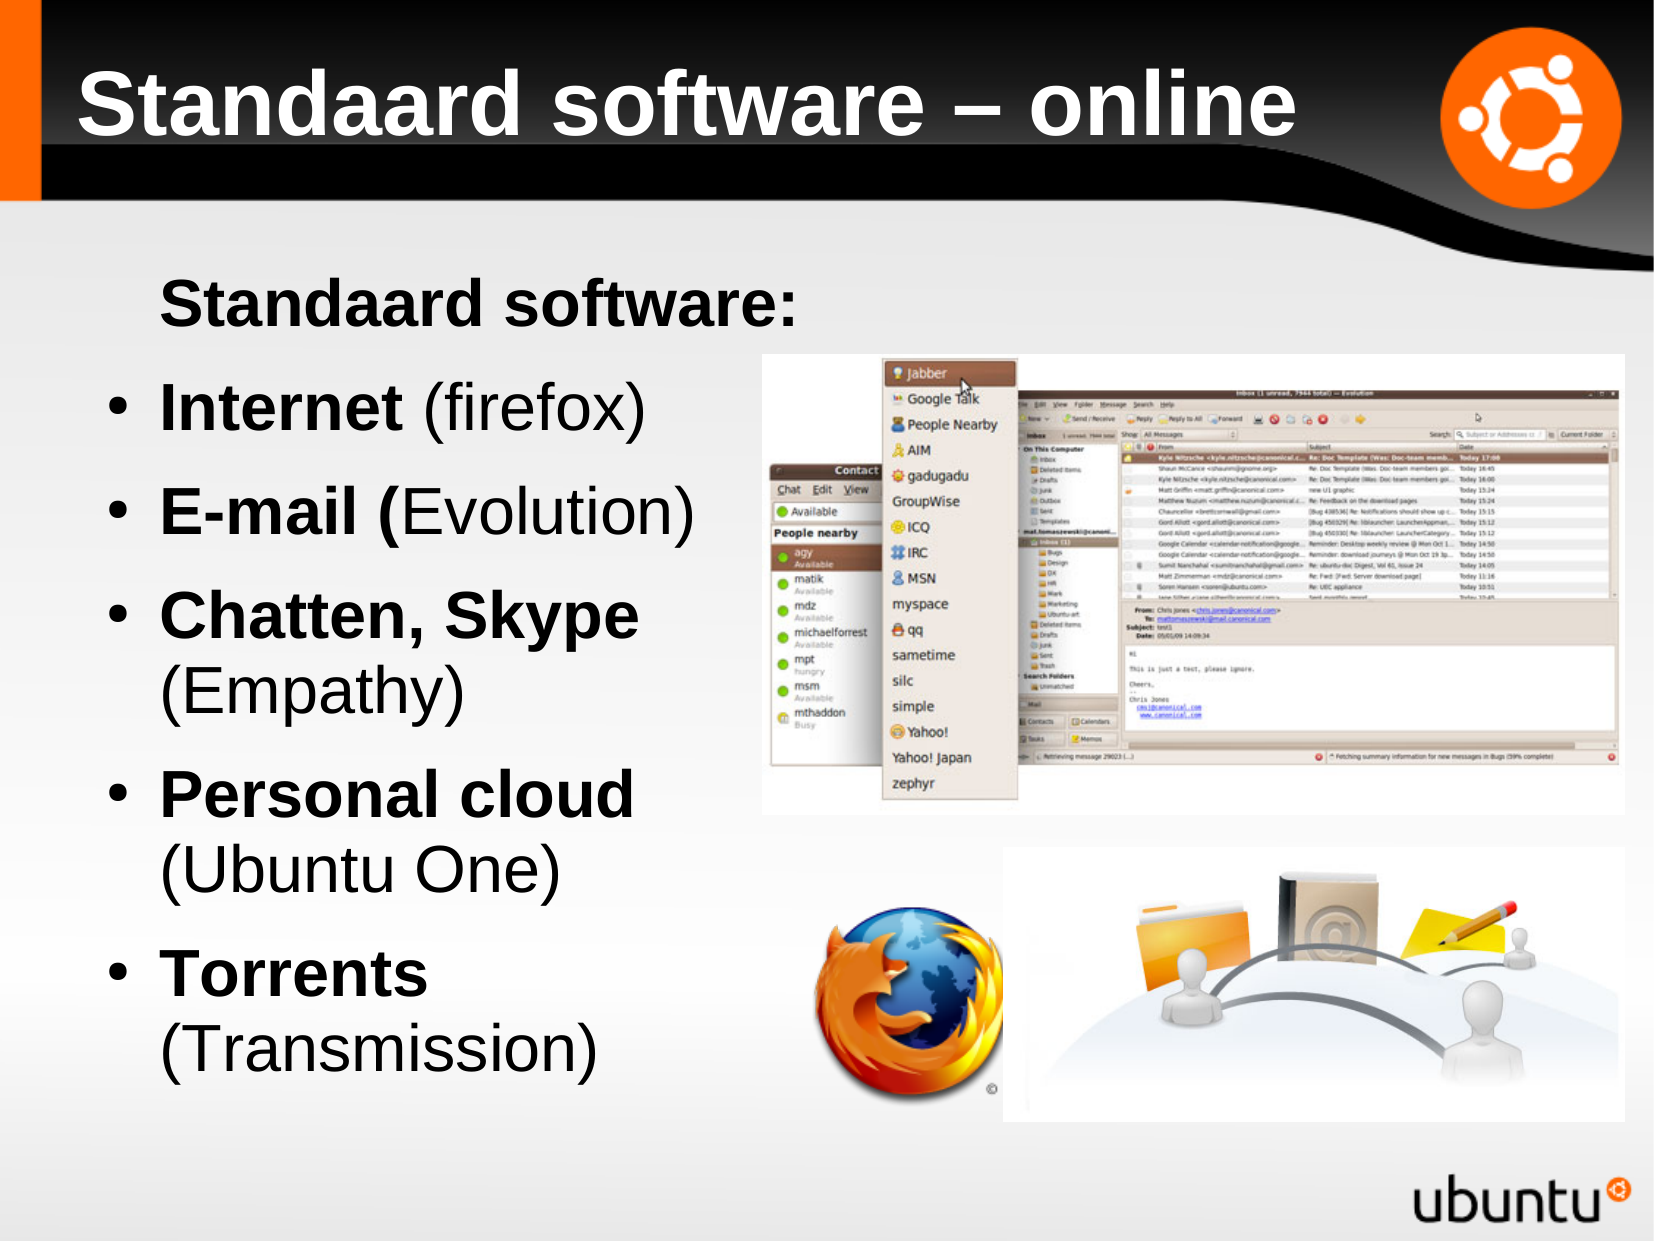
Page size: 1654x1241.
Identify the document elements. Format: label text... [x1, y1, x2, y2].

picture [0, 0, 1654, 1241]
title Standaard software – online [76, 0, 1565, 208]
list Standaard software: Internet (firefox) E-mail (Evolution) Chatten, Skype (Empathy) Personal cloud (Ubuntu One) Torrents (Transmission) [88, 265, 827, 1123]
